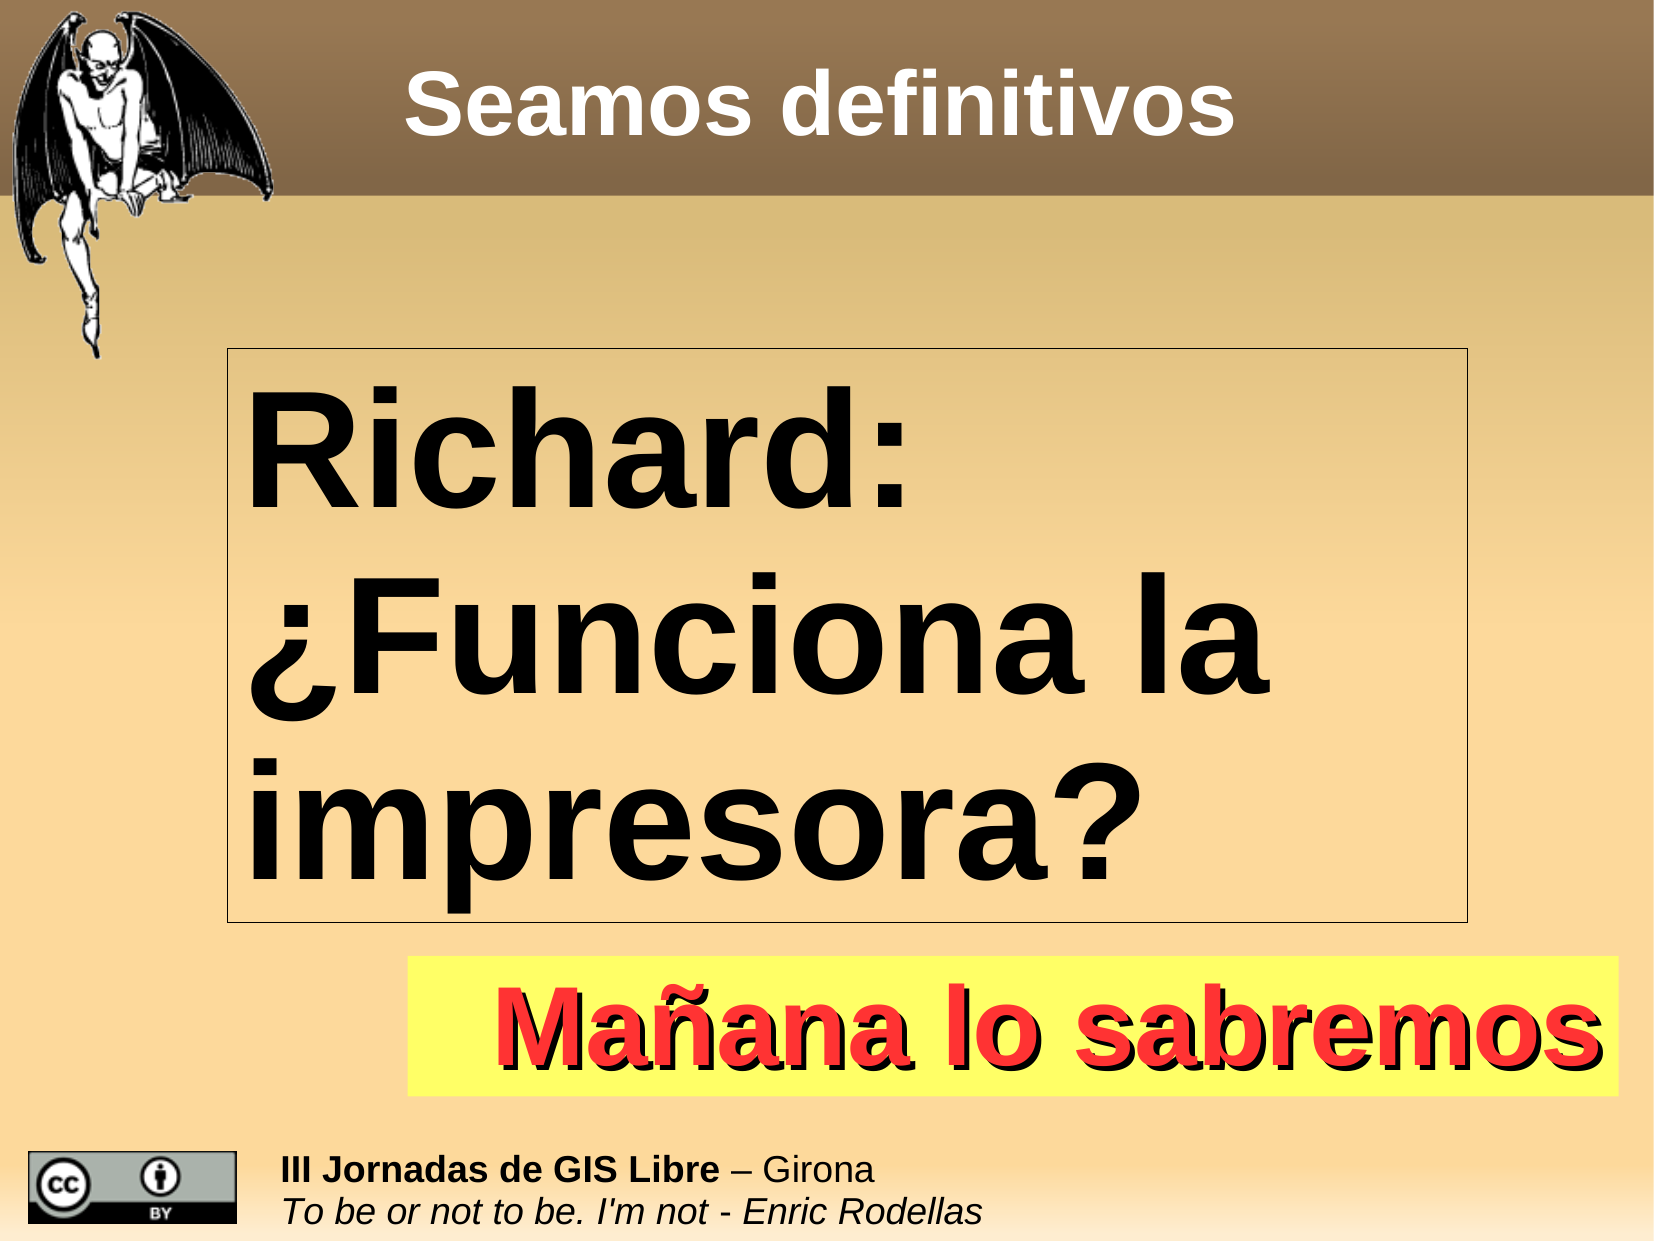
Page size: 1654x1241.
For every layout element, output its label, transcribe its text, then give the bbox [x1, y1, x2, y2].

text_box III Jornadas de GIS Libre – Girona To be or not to be. I'm not - Enric Rodellas [265, 1141, 1152, 1241]
title Seamos definitivos [292, 0, 1565, 208]
picture [0, 0, 1654, 1241]
text_box Richard: ¿Funciona la impresora? [227, 348, 1468, 923]
text_box Mañana lo sabremos [407, 955, 1619, 1097]
